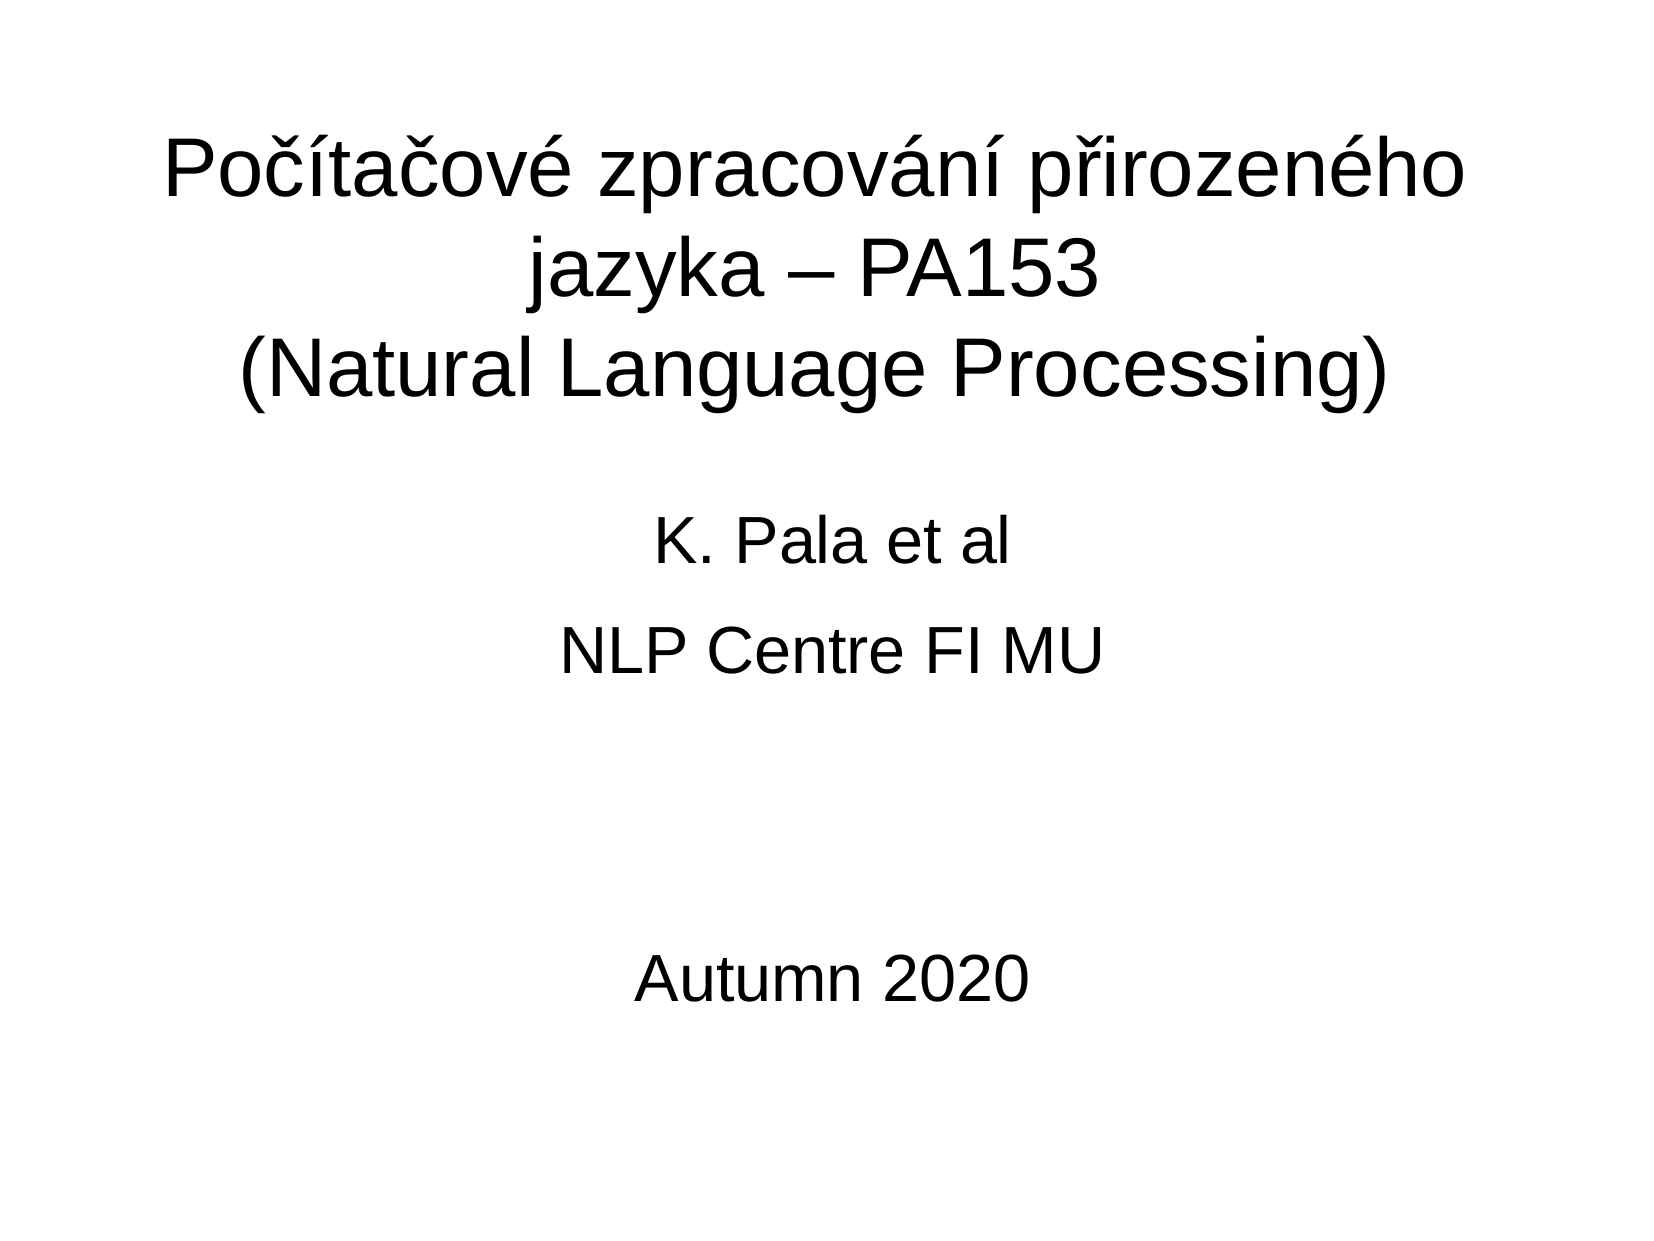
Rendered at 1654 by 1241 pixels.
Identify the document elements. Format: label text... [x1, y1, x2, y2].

subtitle K. Pala et al NLP Centre FI MU Autumn 2020 [88, 354, 1577, 1159]
title Počítačové zpracování přirozeného jazyka – PA153 (Natural Language Processing) [59, 13, 1571, 355]
